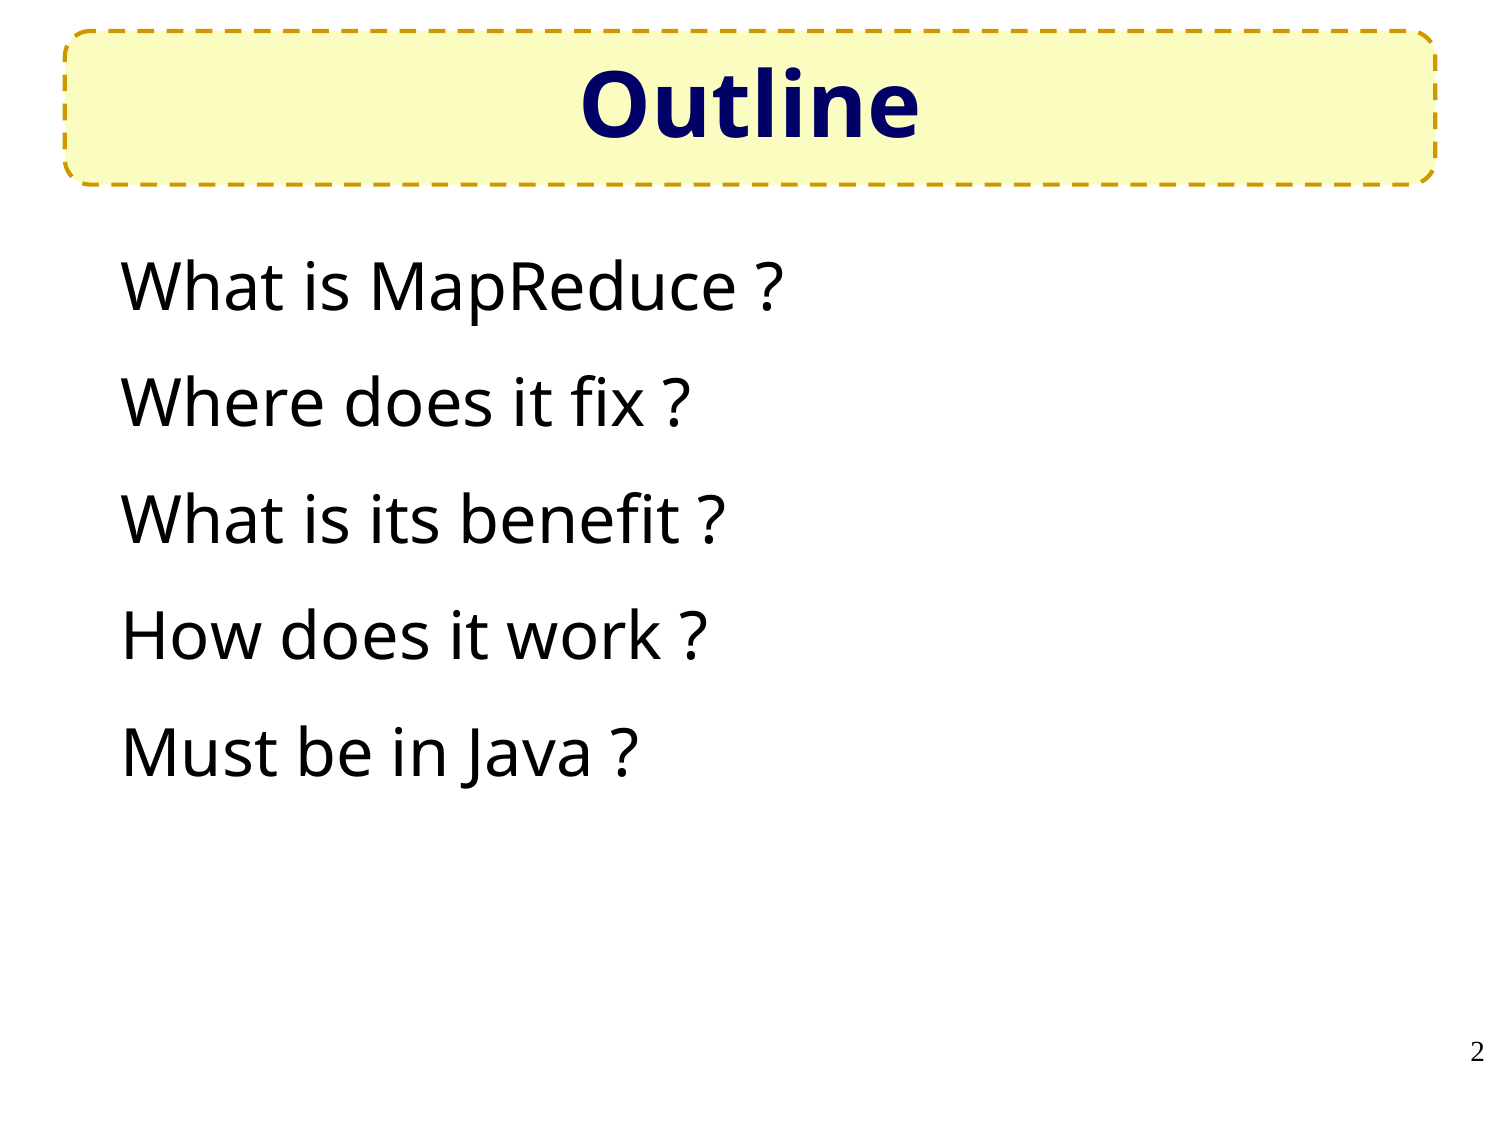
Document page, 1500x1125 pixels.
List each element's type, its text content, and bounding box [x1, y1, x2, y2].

list What is MapReduce ? Where does it fix ? What is its benefit ? How does it work ? Must be in Java ? [105, 222, 1381, 1003]
text_box <編號> [1324, 1025, 1500, 1101]
title Outline [112, 30, 1388, 173]
